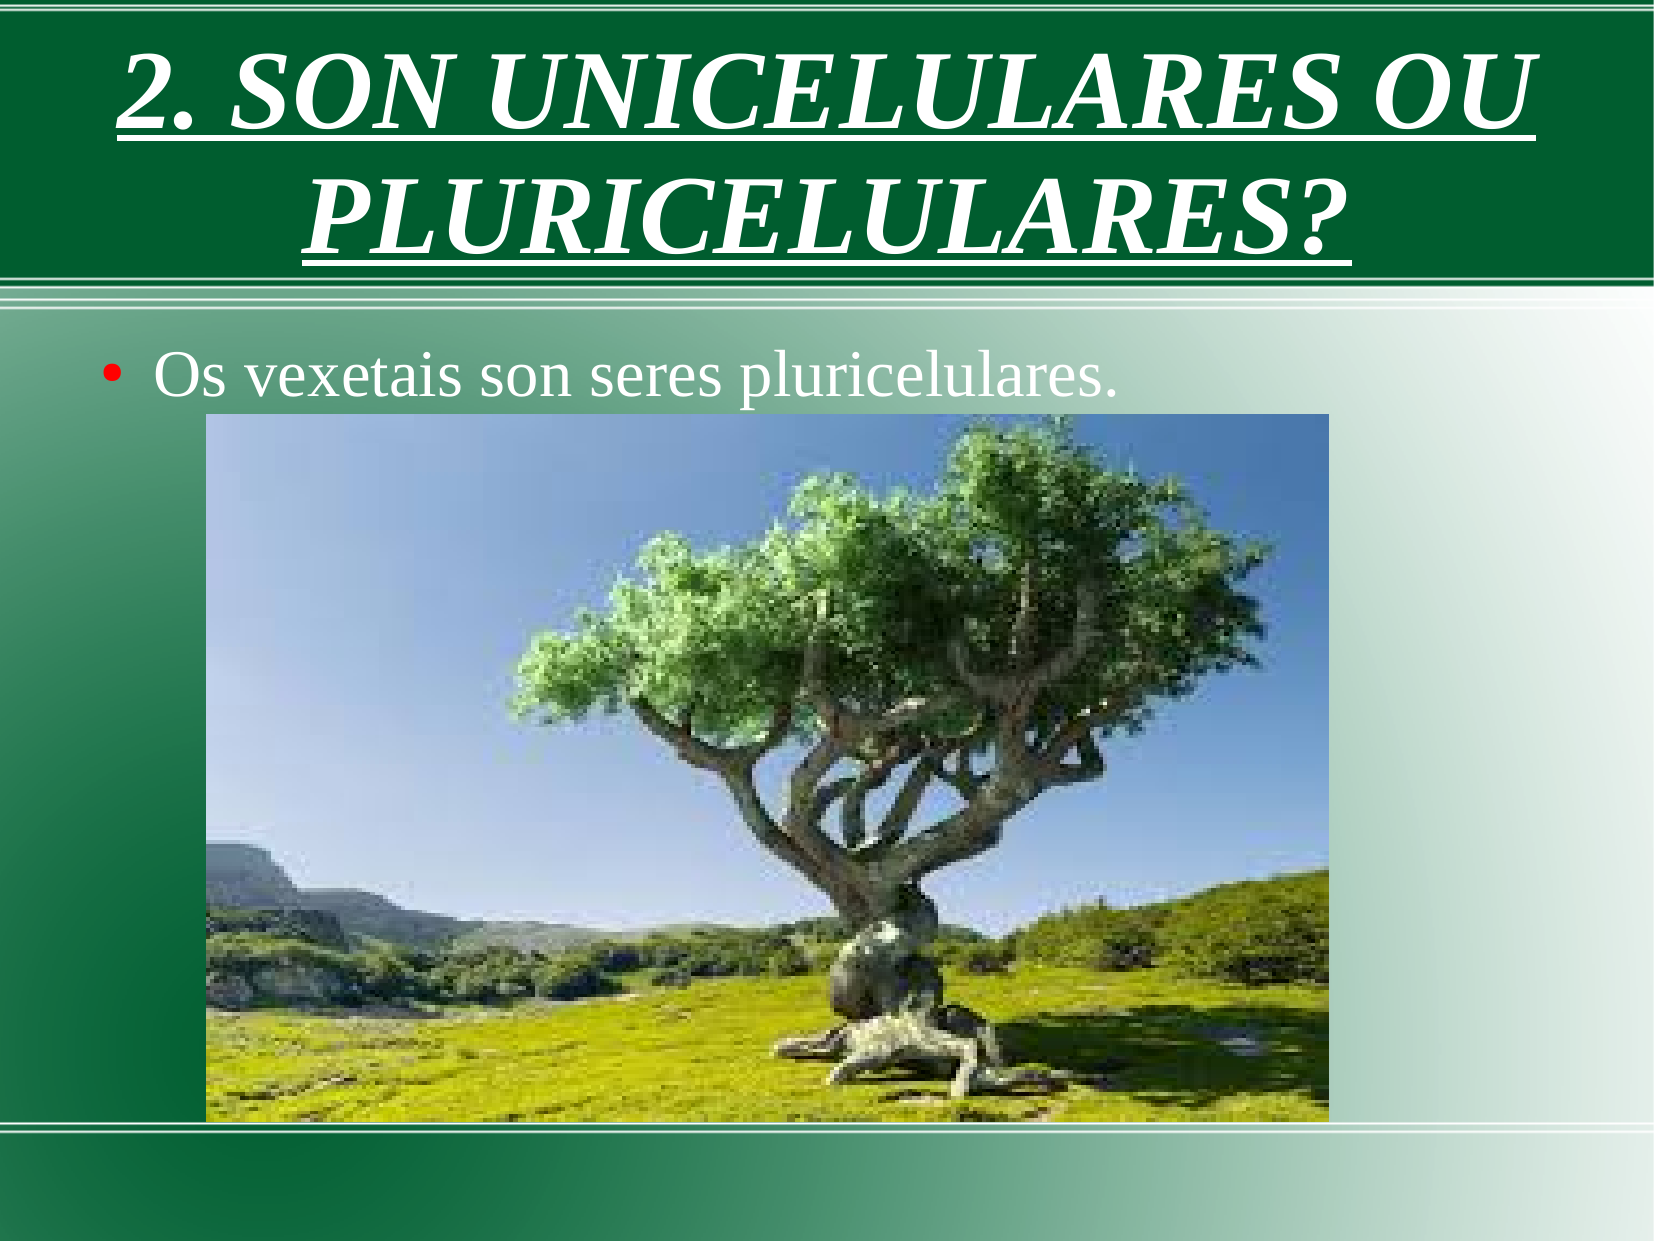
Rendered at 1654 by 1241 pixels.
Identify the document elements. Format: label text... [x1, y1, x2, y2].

picture [0, 0, 1654, 1241]
list Os vexetais son seres pluricelulares. [82, 337, 1571, 1156]
title 2. SON UNICELULARES OU PLURICELULARES? [82, 28, 1571, 278]
